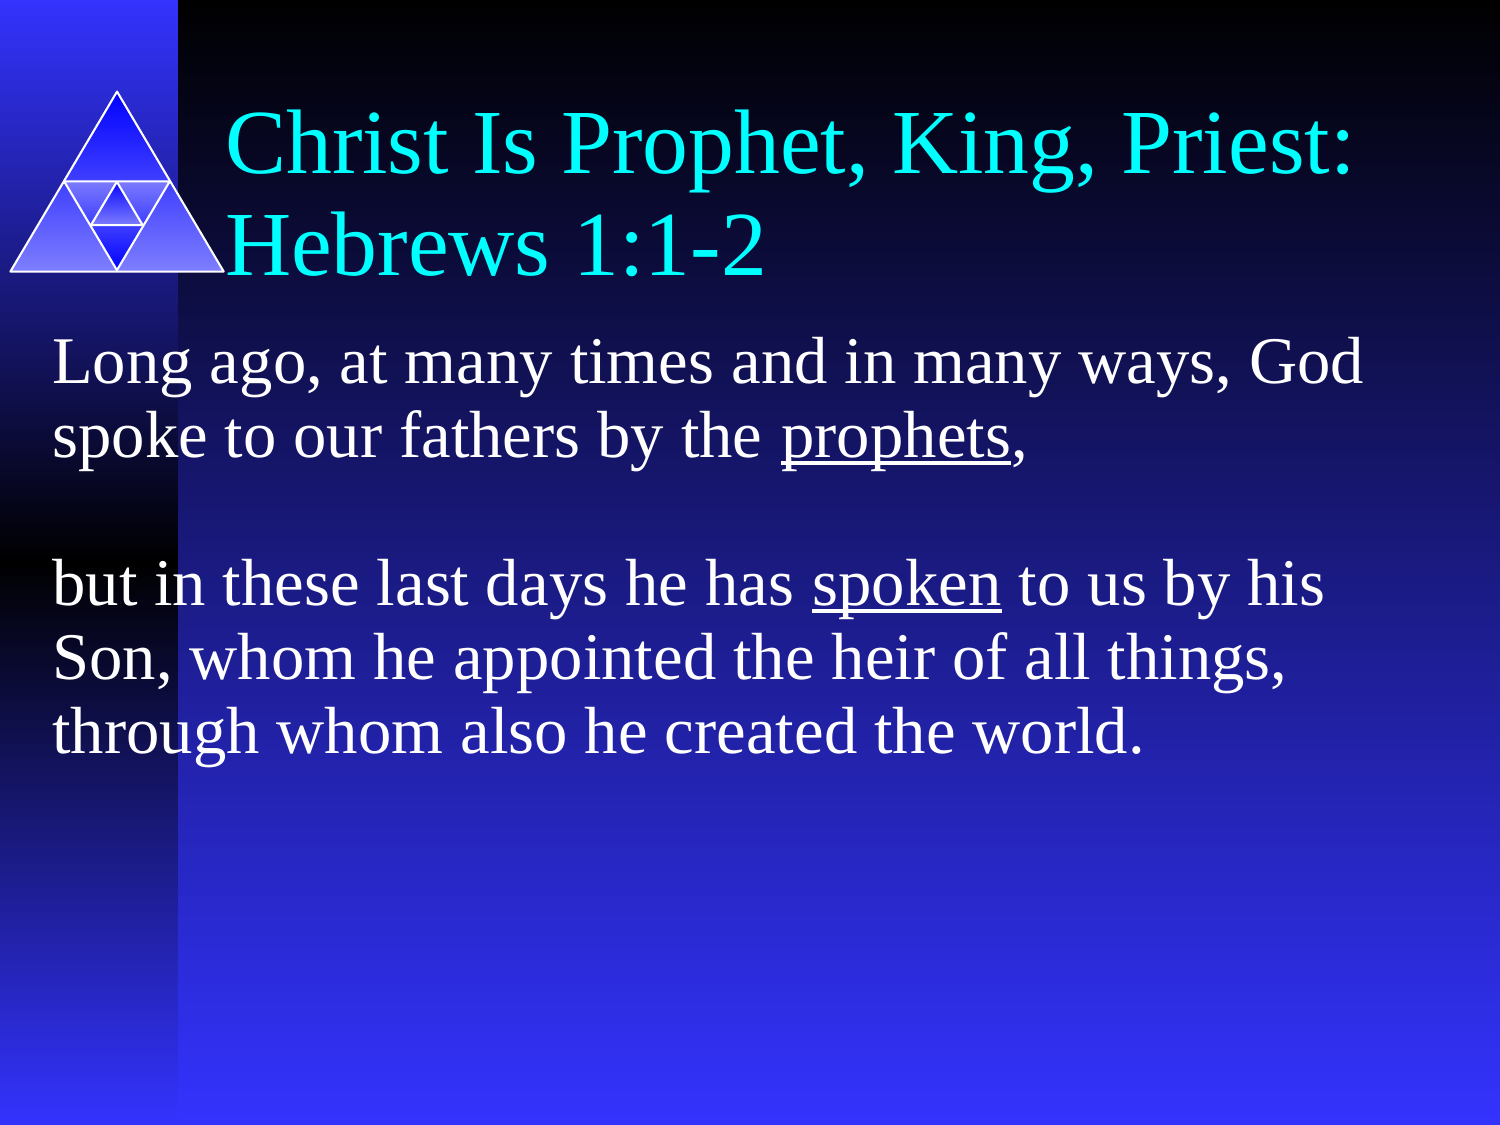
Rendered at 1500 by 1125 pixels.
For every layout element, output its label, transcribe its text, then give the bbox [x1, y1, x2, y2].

title Christ Is Prophet, King, Priest: Hebrews 1:1-2 [225, 91, 1463, 296]
text_box Long ago, at many times and in many ways, God spoke to our fathers by the prophets, but in these last days he has spoken to us by his Son, whom he appointed the heir of all things, through whom also he created the world. [37, 316, 1463, 1013]
